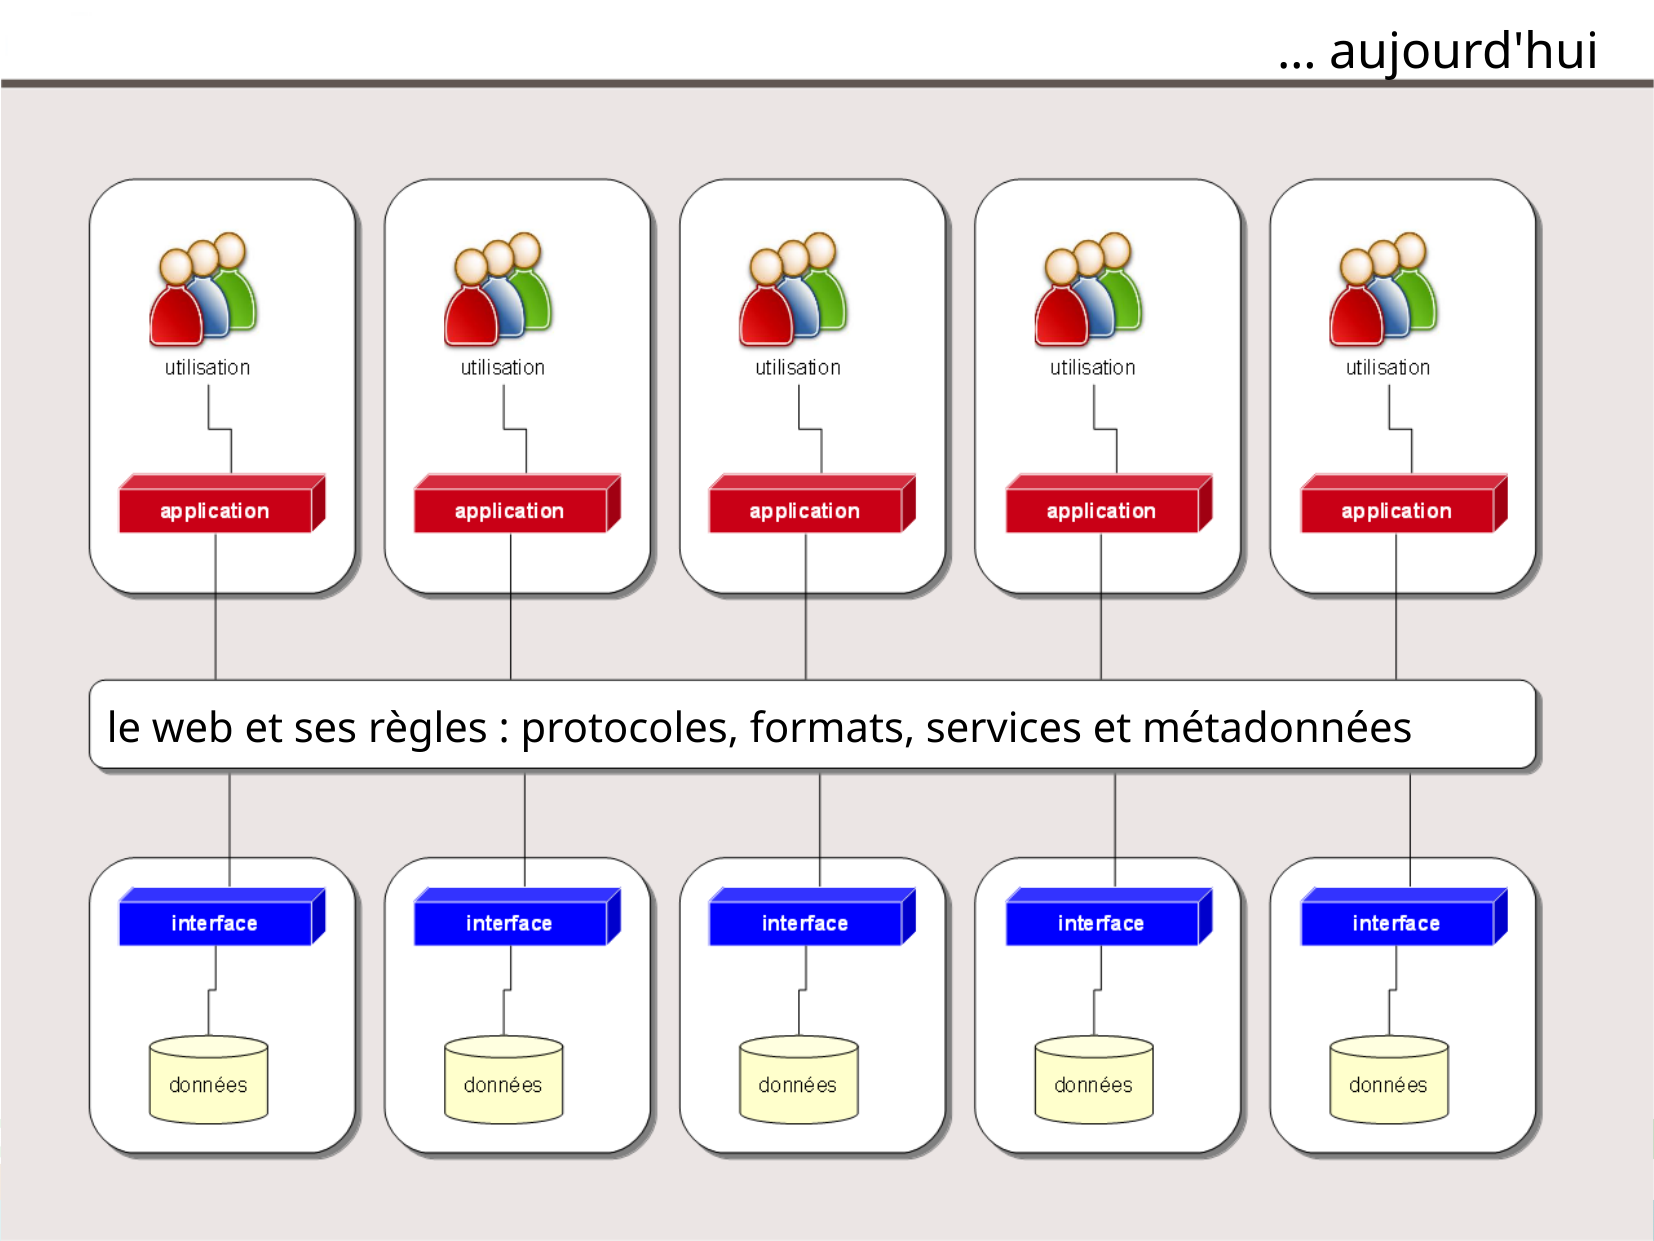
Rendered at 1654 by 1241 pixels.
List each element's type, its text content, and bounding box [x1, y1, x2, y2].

picture [1, 1, 1654, 1241]
text_box … aujourd'hui [1262, 7, 1654, 82]
text_box le web et ses règles : protocoles, formats, services et métadonnées [92, 690, 1536, 755]
